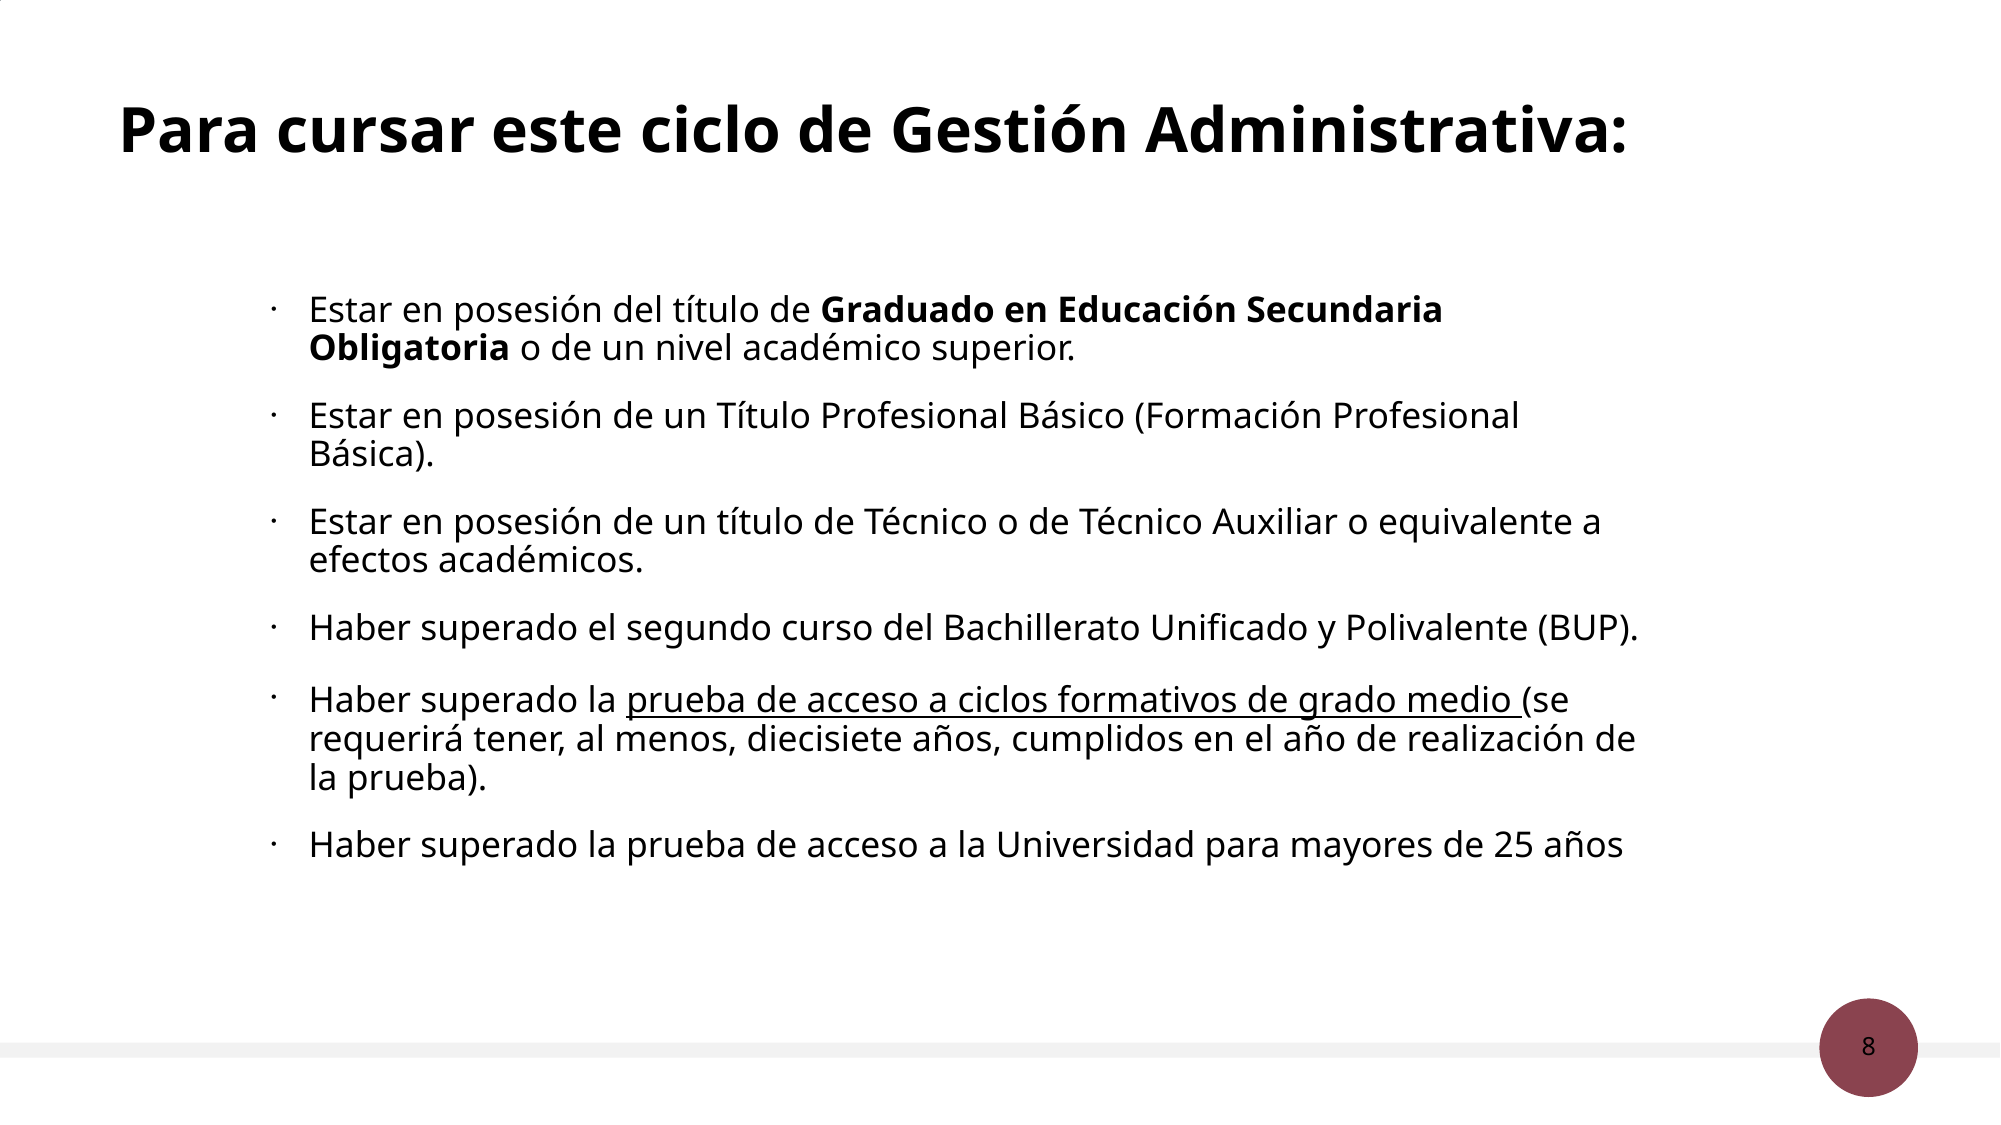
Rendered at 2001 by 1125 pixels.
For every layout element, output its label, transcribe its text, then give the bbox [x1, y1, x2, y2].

title Para cursar este ciclo de Gestión Administrativa: [103, 91, 1879, 228]
list Estar en posesión del título de Graduado en Educación Secundaria Obligatoria o de un nivel académico superior. Estar en posesión de un Título Profesional Básico (Formación Profesional Básica). Estar en posesión de un título de Técnico o de Técnico Auxiliar o equivalente a efectos académicos. Haber superado el segundo curso del Bachillerato Unificado y Polivalente (BUP). Haber superado la prueba de acceso a ciclos formativos de grado medio (se requerirá tener, al menos, diecisiete años, cumplidos en el año de realización de la prueba). Haber superado la prueba de acceso a la Universidad para mayores de 25 años [256, 284, 1659, 873]
